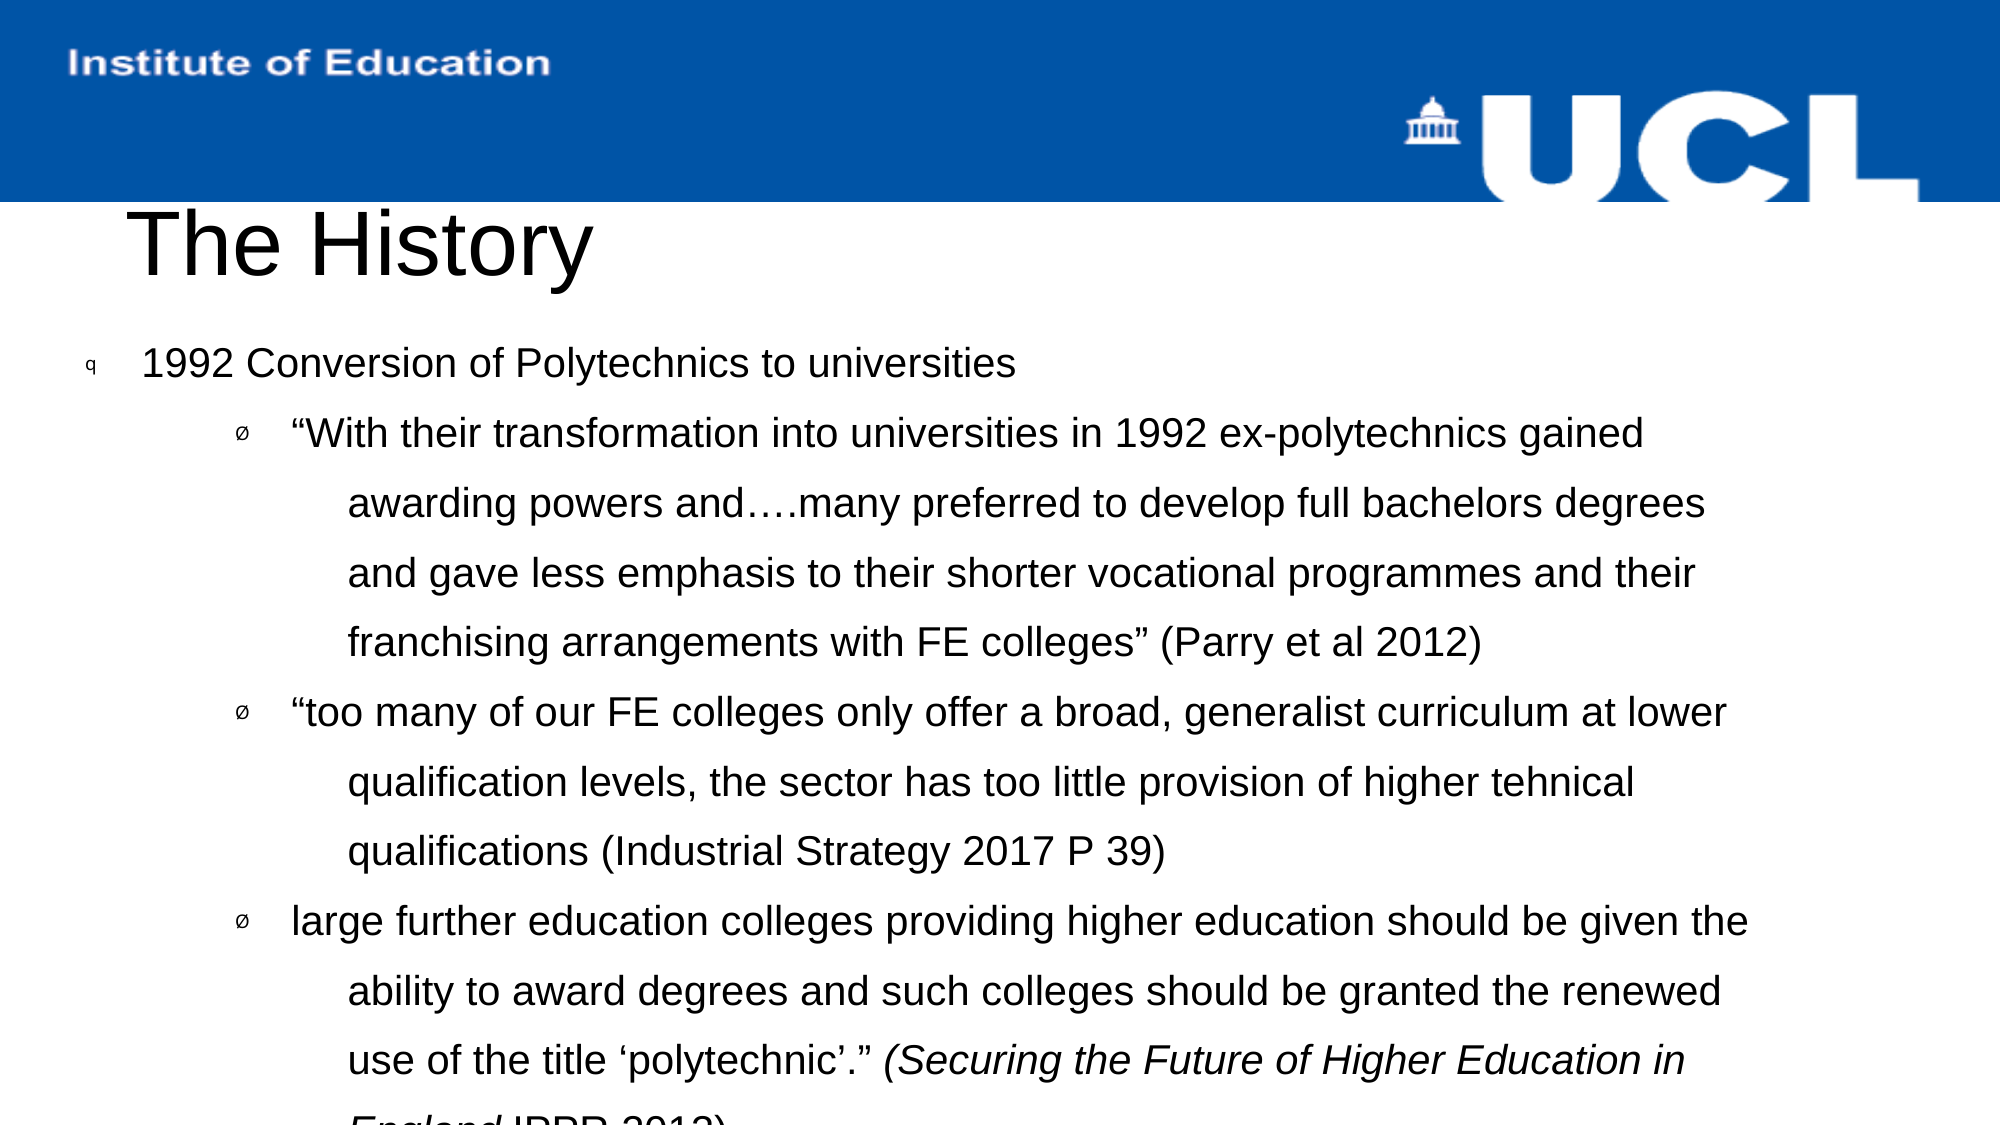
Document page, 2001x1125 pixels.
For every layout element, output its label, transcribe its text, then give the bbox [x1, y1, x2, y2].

text_box 1992 Conversion of Polytechnics to universities “With their transformation into universities in 1992 ex-polytechnics gained awarding powers and….many preferred to develop full bachelors degrees and gave less emphasis to their shorter vocational programmes and their franchising arrangements with FE colleges” (Parry et al 2012) “too many of our FE colleges only offer a broad, generalist curriculum at lower qualification levels, the sector has too little provision of higher tehnical qualifications (Industrial Strategy 2017 P 39) large further education colleges providing higher education should be given the ability to award degrees and such colleges should be granted the renewed use of the title ‘polytechnic’.” (Securing the Future of Higher Education in England IPPR 2013) “ [70, 309, 1799, 1125]
text_box The History [111, 184, 1499, 303]
